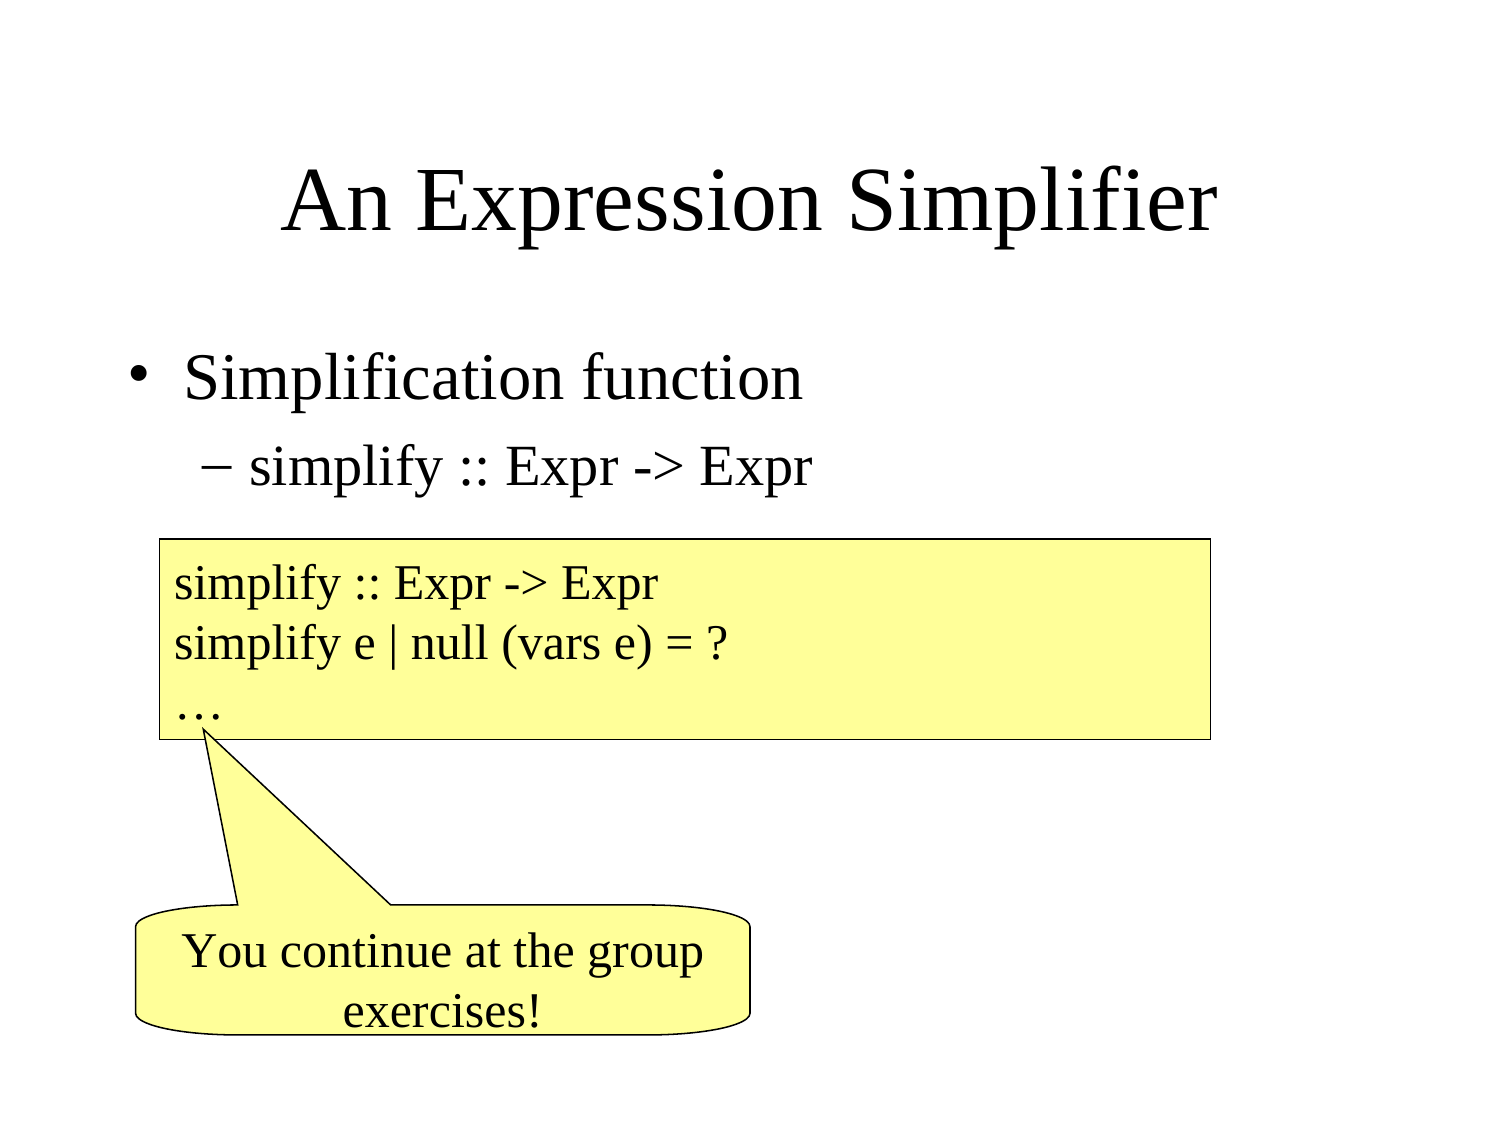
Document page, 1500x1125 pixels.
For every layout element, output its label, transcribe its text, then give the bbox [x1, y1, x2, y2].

text_box You continue at the group exercises! [135, 729, 751, 1035]
title An Expression Simplifier [112, 99, 1388, 288]
list Simplification function simplify :: Expr -> Expr [112, 324, 1388, 1000]
text_box simplify :: Expr -> Expr simplify e | null (vars e) = ? … [159, 538, 1211, 740]
